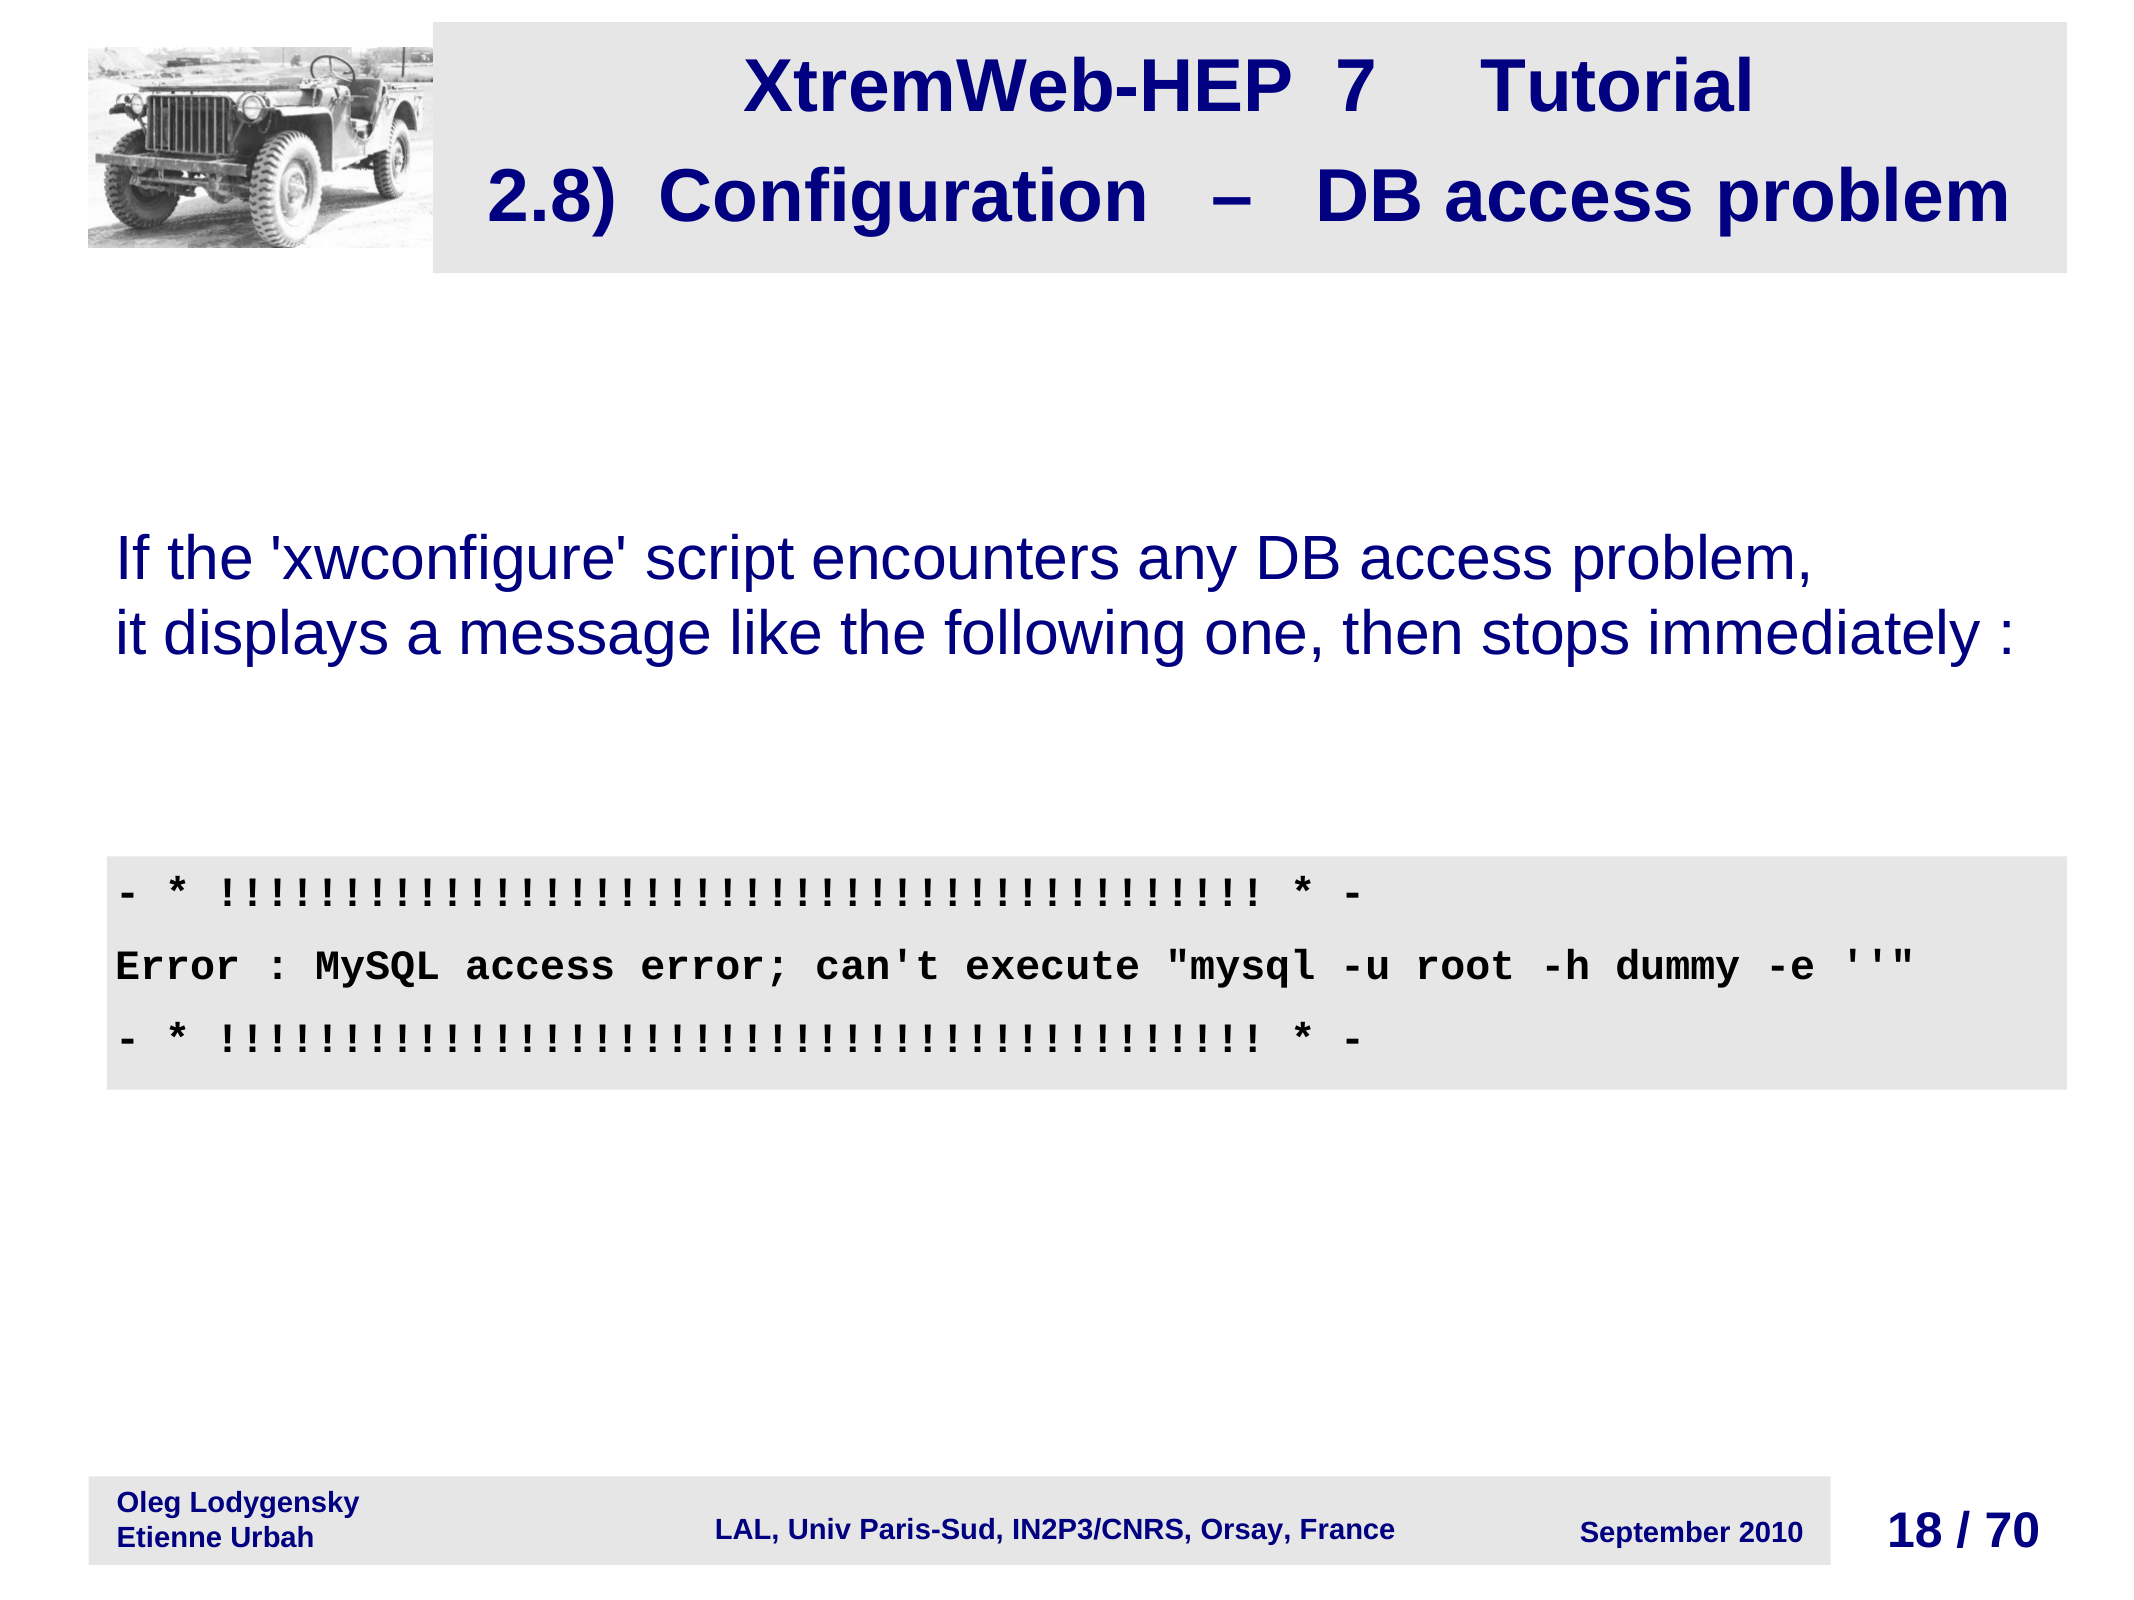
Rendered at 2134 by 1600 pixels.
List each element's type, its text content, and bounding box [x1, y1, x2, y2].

list - * !!!!!!!!!!!!!!!!!!!!!!!!!!!!!!!!!!!!!!!!!! * - Error : MySQL access error; can't execute "mysql -u root -h dummy -e ''" - * !!!!!!!!!!!!!!!!!!!!!!!!!!!!!!!!!!!!!!!!!! * - [106, 856, 2067, 1090]
picture [88, 47, 433, 248]
list If the 'xwconfigure' script encounters any DB access problem, it displays a message like the following one, then stops immediately : [107, 508, 2067, 709]
title 2.8) Configuration – DB access problem [442, 118, 2067, 266]
